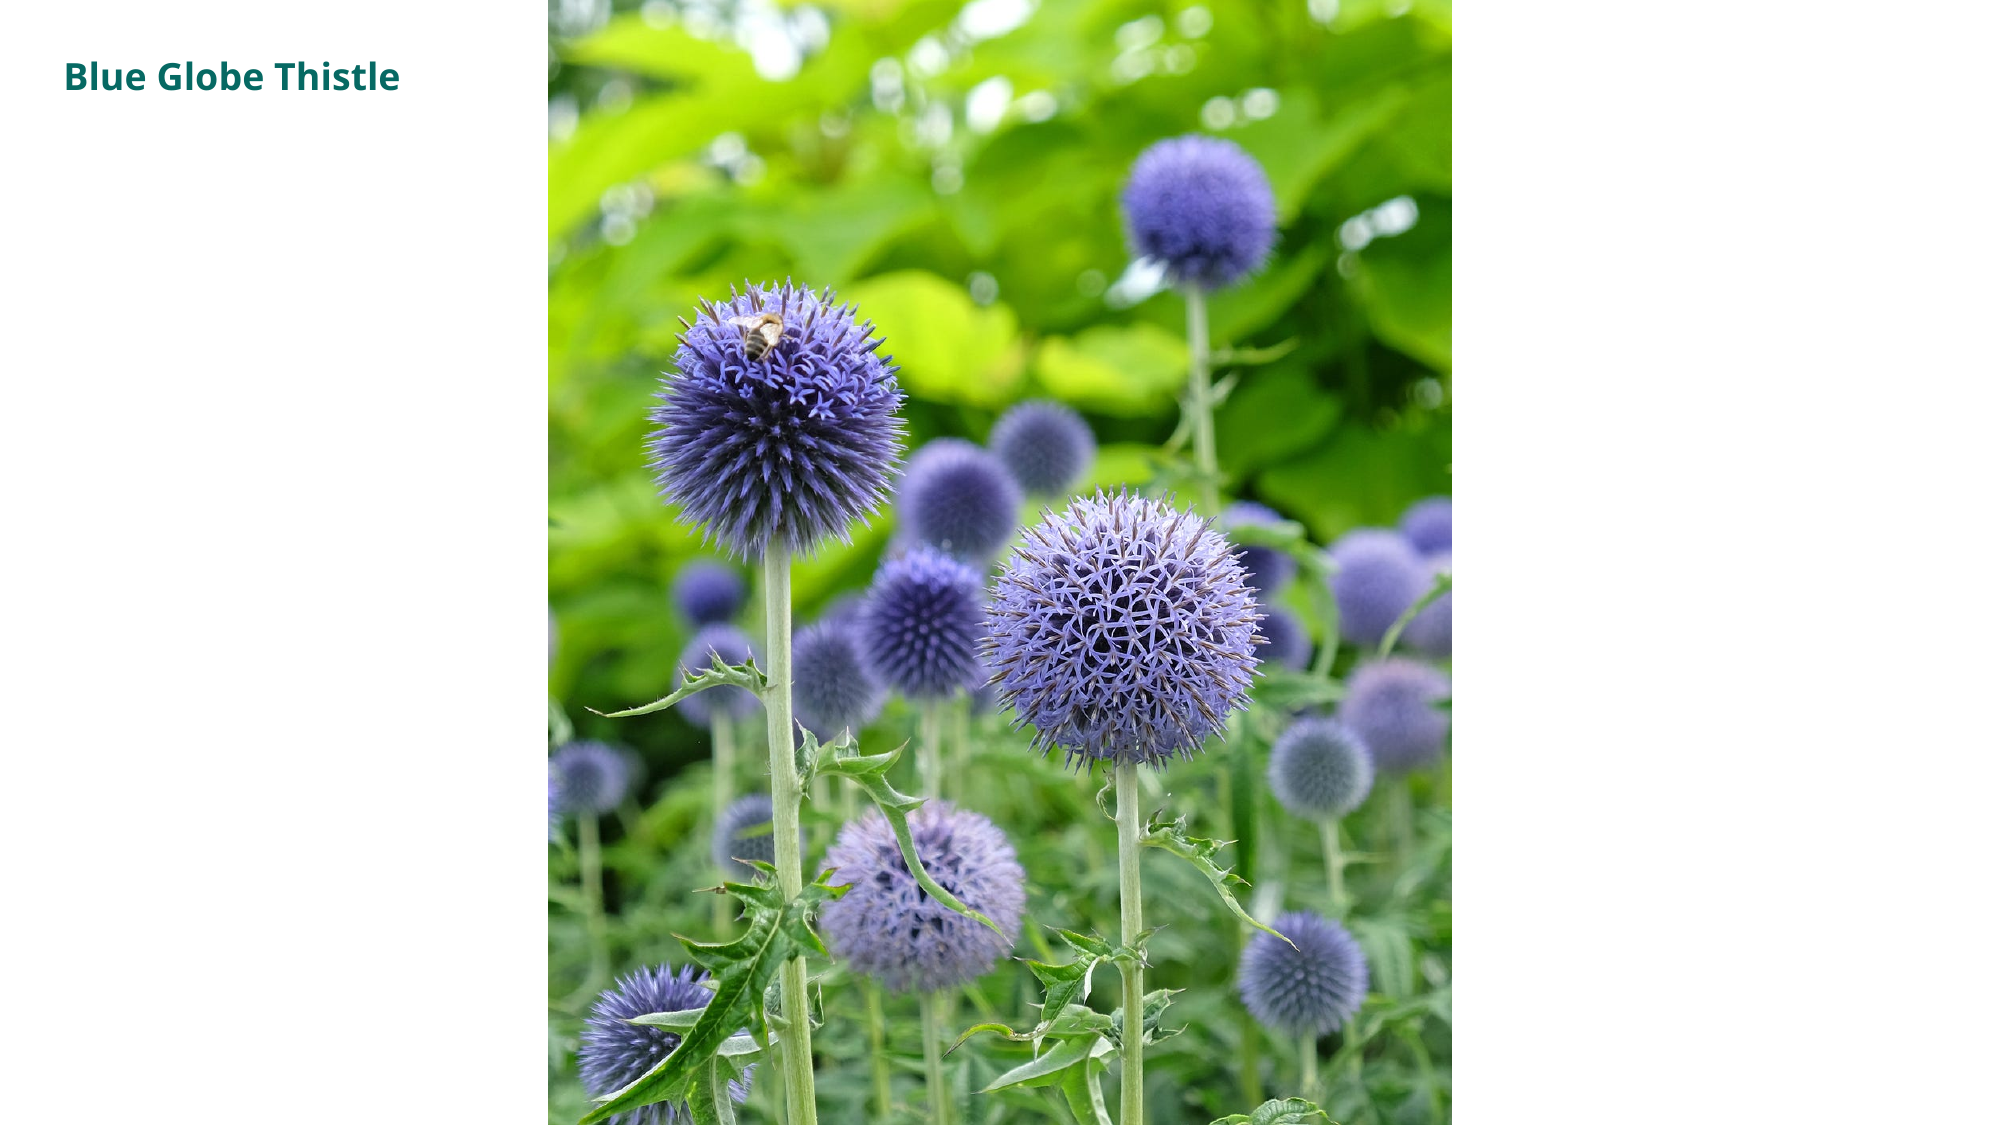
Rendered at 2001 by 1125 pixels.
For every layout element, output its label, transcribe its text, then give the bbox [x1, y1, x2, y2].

text_box Blue Globe Thistle [48, 45, 548, 107]
picture [548, 0, 1452, 1125]
